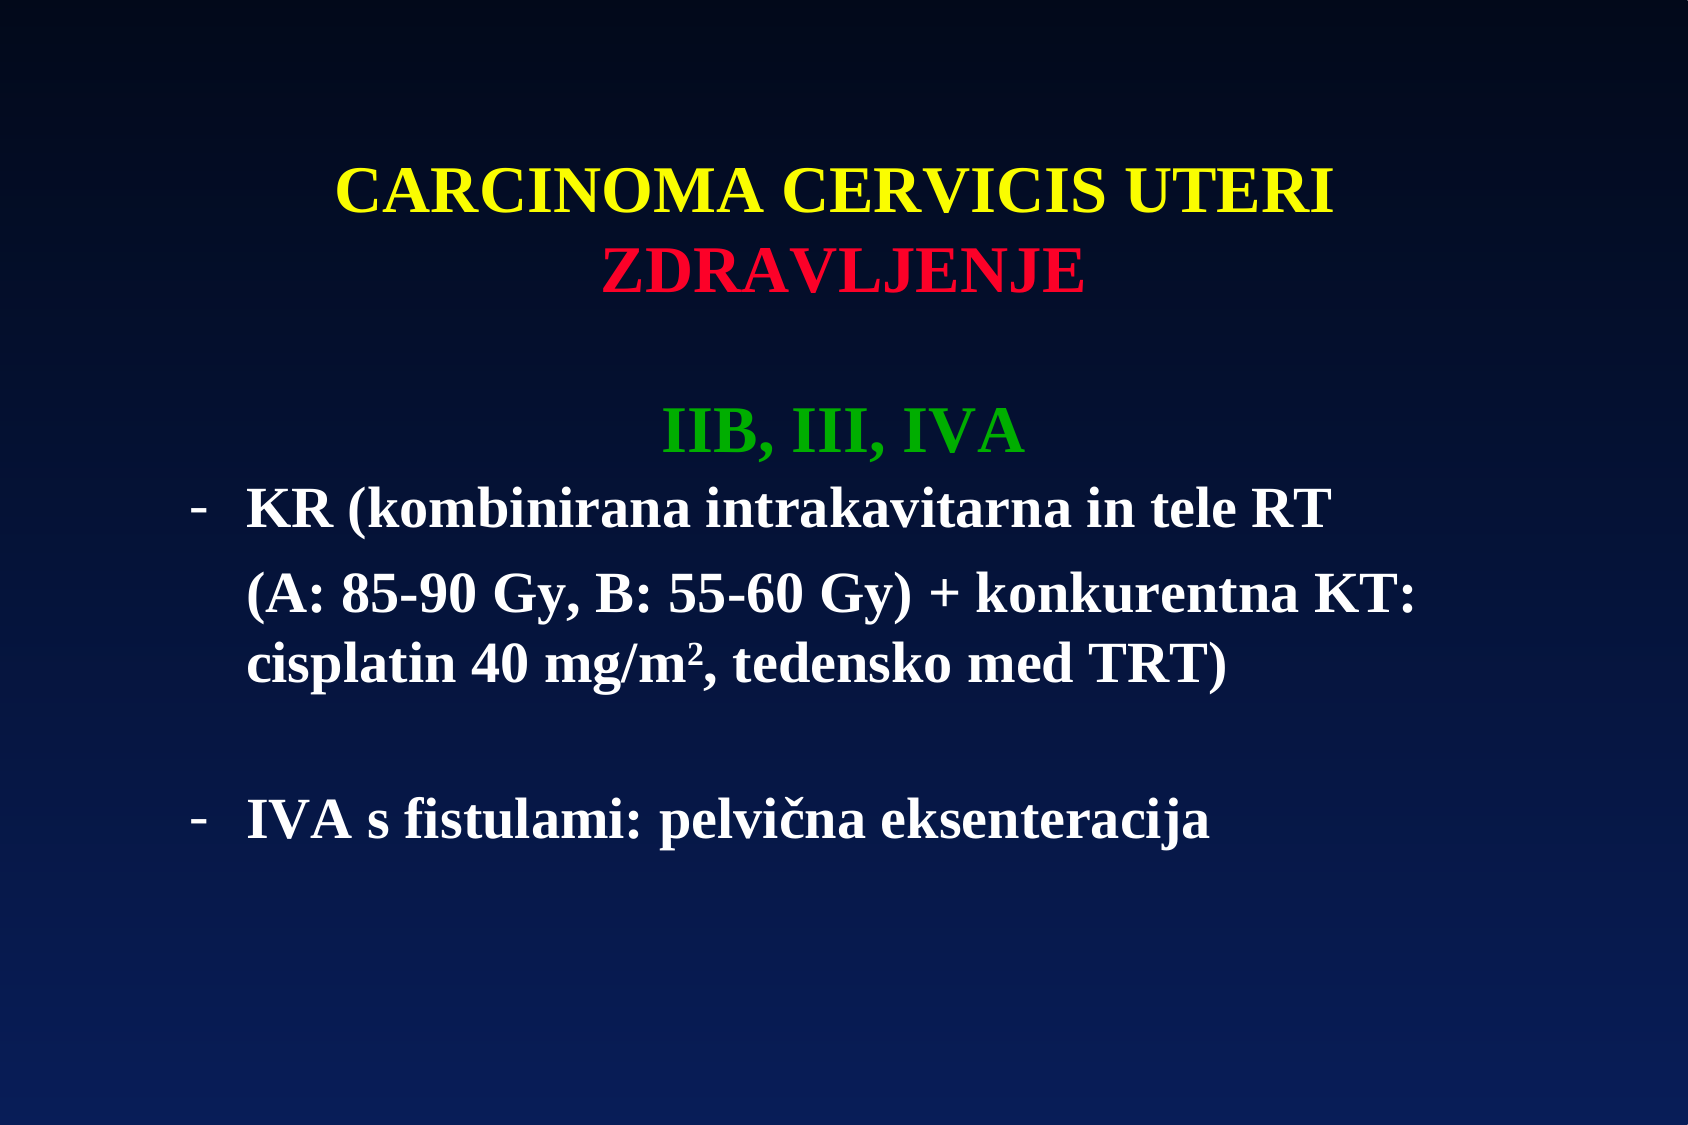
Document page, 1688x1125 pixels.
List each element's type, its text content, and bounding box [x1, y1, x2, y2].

list KR (kombinirana intrakavitarna in tele RT (A: 85-90 Gy, B: 55-60 Gy) + konkurentna KT: cisplatin 40 mg/m2, tedensko med TRT) IVA s fistulami: pelvična eksenteracija [174, 462, 1638, 1013]
title CARCINOMA CERVICIS UTERI ZDRAVLJENJE IIB, III, IVA [0, 99, 1688, 513]
